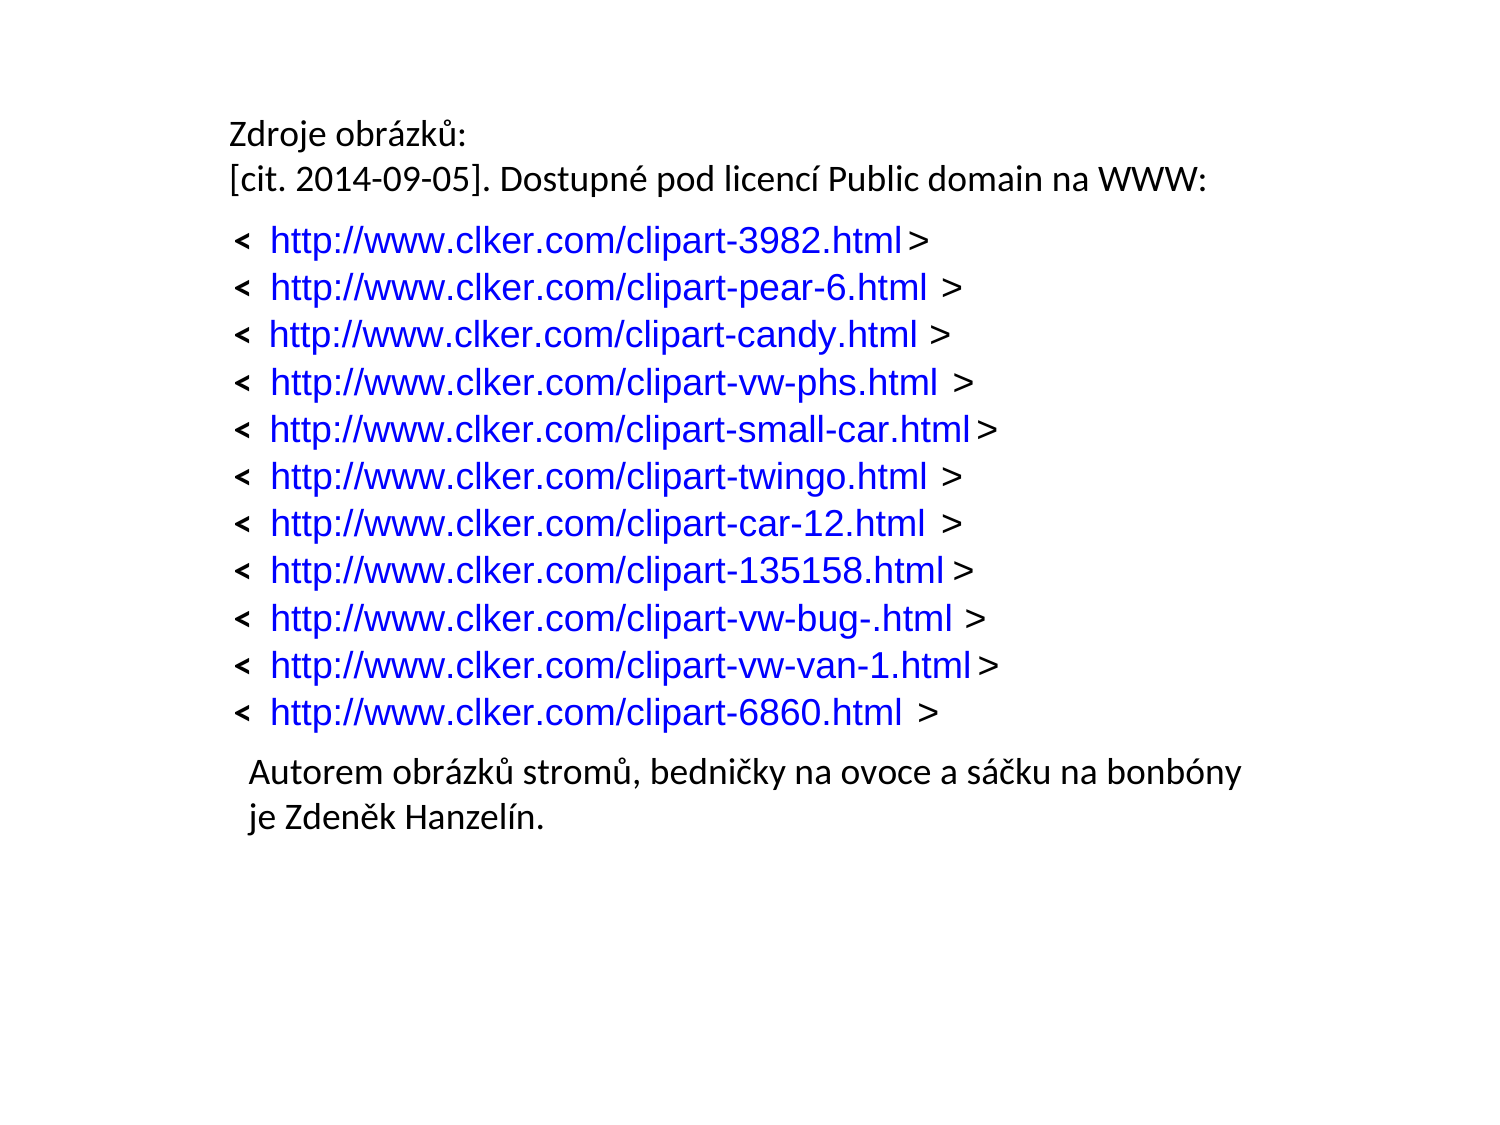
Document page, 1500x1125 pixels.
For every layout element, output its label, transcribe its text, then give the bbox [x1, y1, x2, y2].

text_box < [218, 694, 268, 742]
text_box < [218, 647, 268, 694]
text_box http://www.clker.com/clipart-135158.html [268, 538, 927, 586]
text_box > [904, 302, 967, 364]
text_box < [218, 269, 268, 316]
text_box > [915, 444, 978, 505]
text_box http://www.clker.com/clipart-car-12.html [268, 491, 915, 538]
text_box http://www.clker.com/clipart-twingo.html [268, 444, 915, 491]
text_box http://www.clker.com/clipart-vw-van-1.html [268, 633, 962, 694]
text_box http://www.clker.com/clipart-vw-phs.html [268, 349, 927, 397]
text_box > [915, 255, 978, 316]
text_box > [915, 505, 978, 553]
text_box < [218, 411, 268, 458]
text_box < [218, 316, 268, 364]
text_box < [218, 600, 268, 647]
text_box > [962, 633, 1015, 694]
text_box < [218, 553, 268, 600]
text_box Zdroje obrázků: [cit. 2014-09-05]. Dostupné pod licencí Public domain na WWW: [214, 101, 1224, 208]
text_box > [892, 680, 955, 739]
text_box < [218, 505, 268, 553]
text_box Autorem obrázků stromů, bedničky na ovoce a sáčku na bonbóny je Zdeněk Hanzelín. [233, 739, 1259, 846]
text_box http://www.clker.com/clipart-3982.html [268, 208, 882, 255]
text_box > [927, 538, 990, 600]
text_box < [218, 458, 268, 505]
text_box http://www.clker.com/clipart-pear-6.html [268, 255, 915, 302]
text_box > [939, 586, 1002, 647]
text_box > [927, 349, 990, 411]
text_box http://www.clker.com/clipart-small-car.html [268, 397, 951, 444]
text_box http://www.clker.com/clipart-6860.html [268, 680, 892, 739]
text_box < [218, 207, 268, 269]
text_box http://www.clker.com/clipart-vw-bug-.html [268, 586, 939, 633]
text_box > [882, 207, 945, 269]
text_box http://www.clker.com/clipart-candy.html [268, 302, 904, 349]
text_box > [951, 397, 1014, 458]
text_box < [218, 364, 268, 411]
